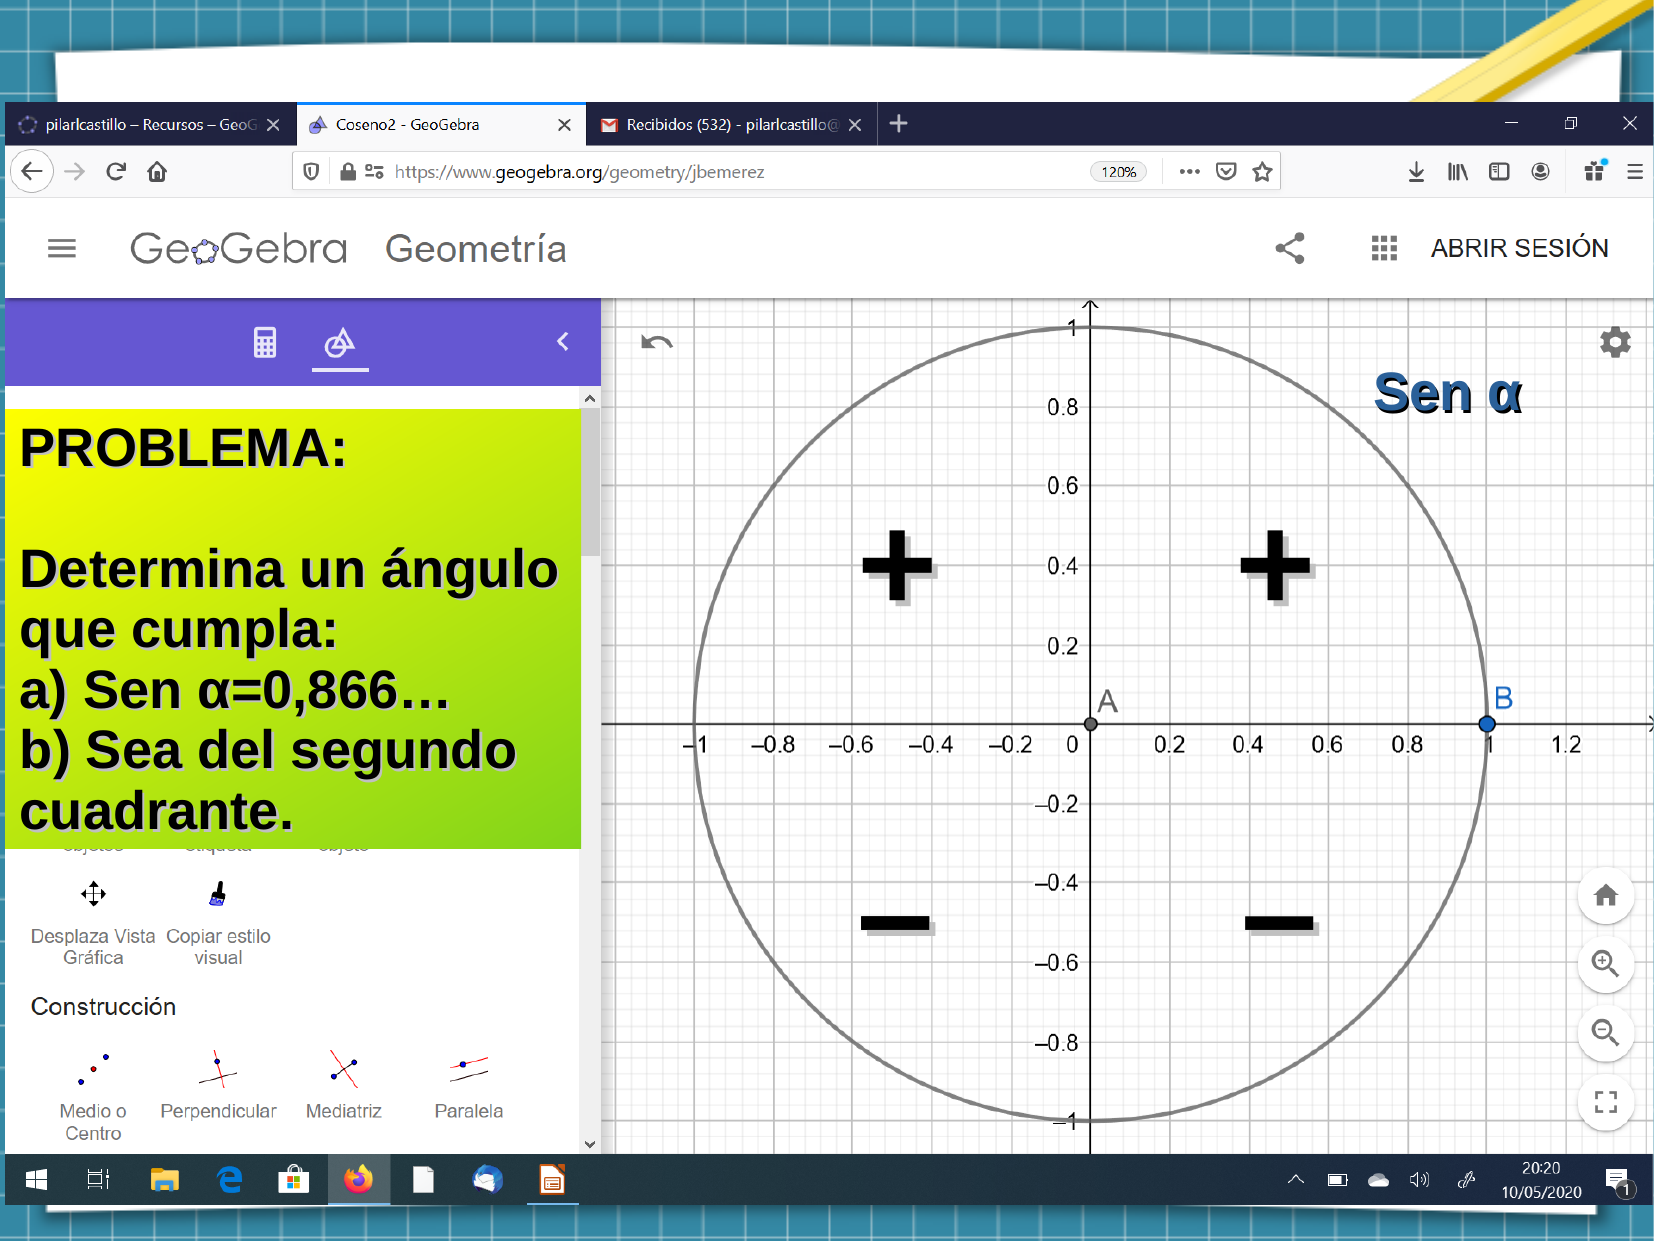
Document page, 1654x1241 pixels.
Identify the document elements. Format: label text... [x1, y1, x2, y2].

text_box Sen α [1358, 354, 1548, 491]
text_box – [1226, 828, 1333, 997]
text_box + [1220, 479, 1331, 649]
picture [0, 0, 1654, 1241]
text_box PROBLEMA: Determina un ángulo que cumpla: a) Sen α=0,866… b) Sea del segundo cuadrante. [5, 409, 582, 849]
text_box + [842, 479, 953, 649]
text_box – [842, 828, 949, 997]
